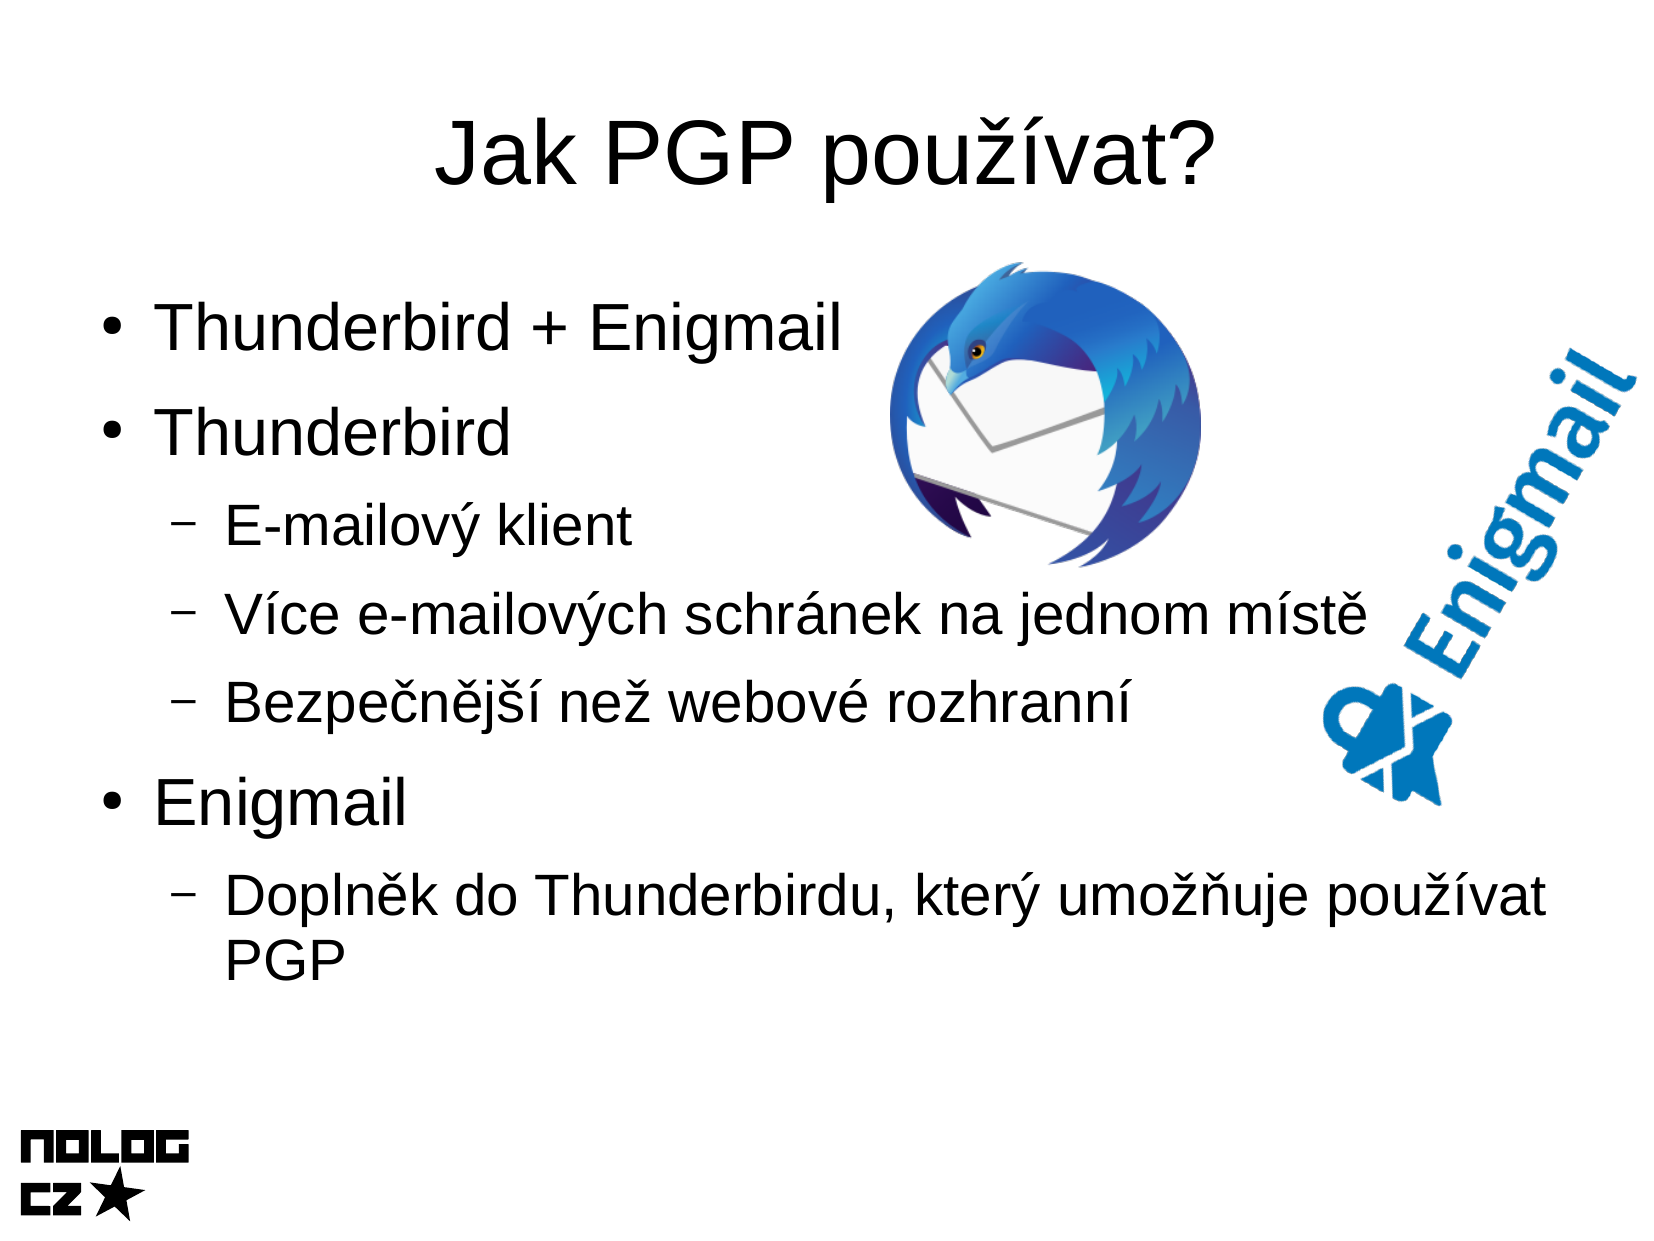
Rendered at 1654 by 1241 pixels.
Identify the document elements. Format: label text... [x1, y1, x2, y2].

list Thunderbird + Enigmail Thunderbird E-mailový klient Více e-mailových schránek na jednom místě Bezpečnější než webové rozhranní Enigmail Doplněk do Thunderbirdu, který umožňuje používat PGP [1453, 809, 1571, 1010]
picture [1117, 120, 1654, 1025]
list Thunderbird + Enigmail Thunderbird E-mailový klient Více e-mailových schránek na jednom místě Bezpečnější než webové rozhranní Enigmail Doplněk do Thunderbirdu, který umožňuje používat PGP [82, 290, 1435, 1010]
title Jak PGP používat? [82, 49, 1571, 257]
picture [890, 260, 1201, 571]
picture [14, 1125, 196, 1227]
